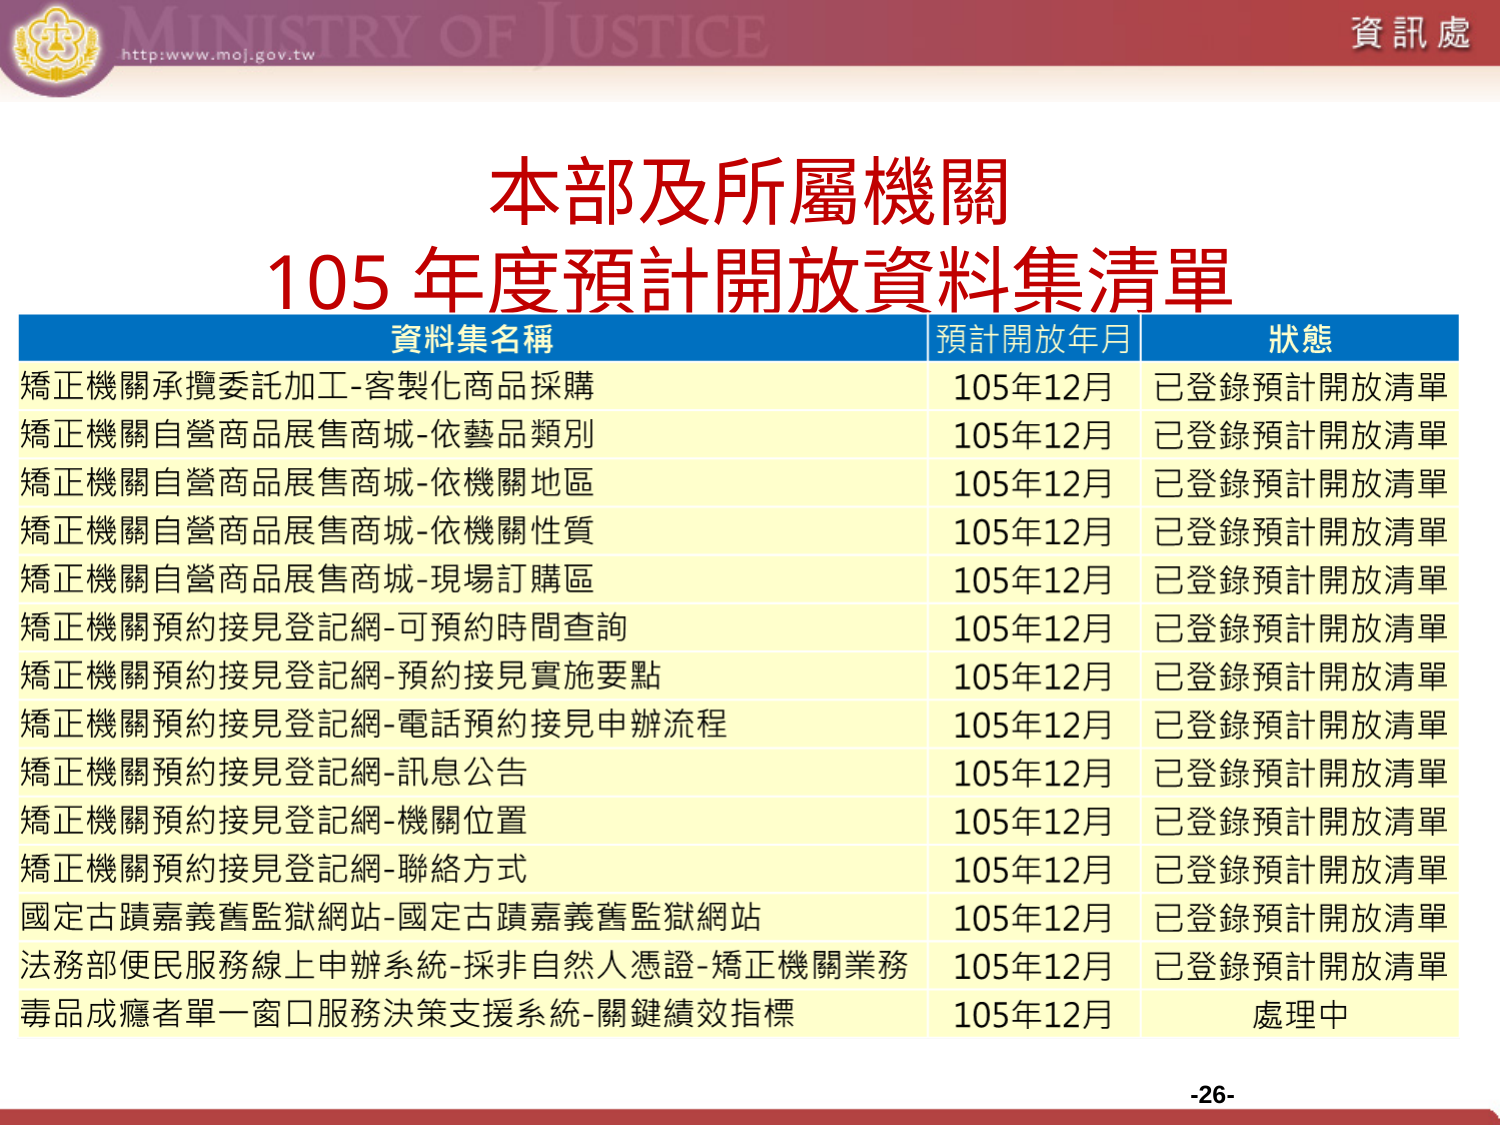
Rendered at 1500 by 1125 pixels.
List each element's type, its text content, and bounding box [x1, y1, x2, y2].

text_box -26- [1175, 1070, 1488, 1109]
title 本部及所屬機關 105年度預計開放資料集清單 [112, 137, 1388, 288]
picture [17, 308, 1460, 1055]
